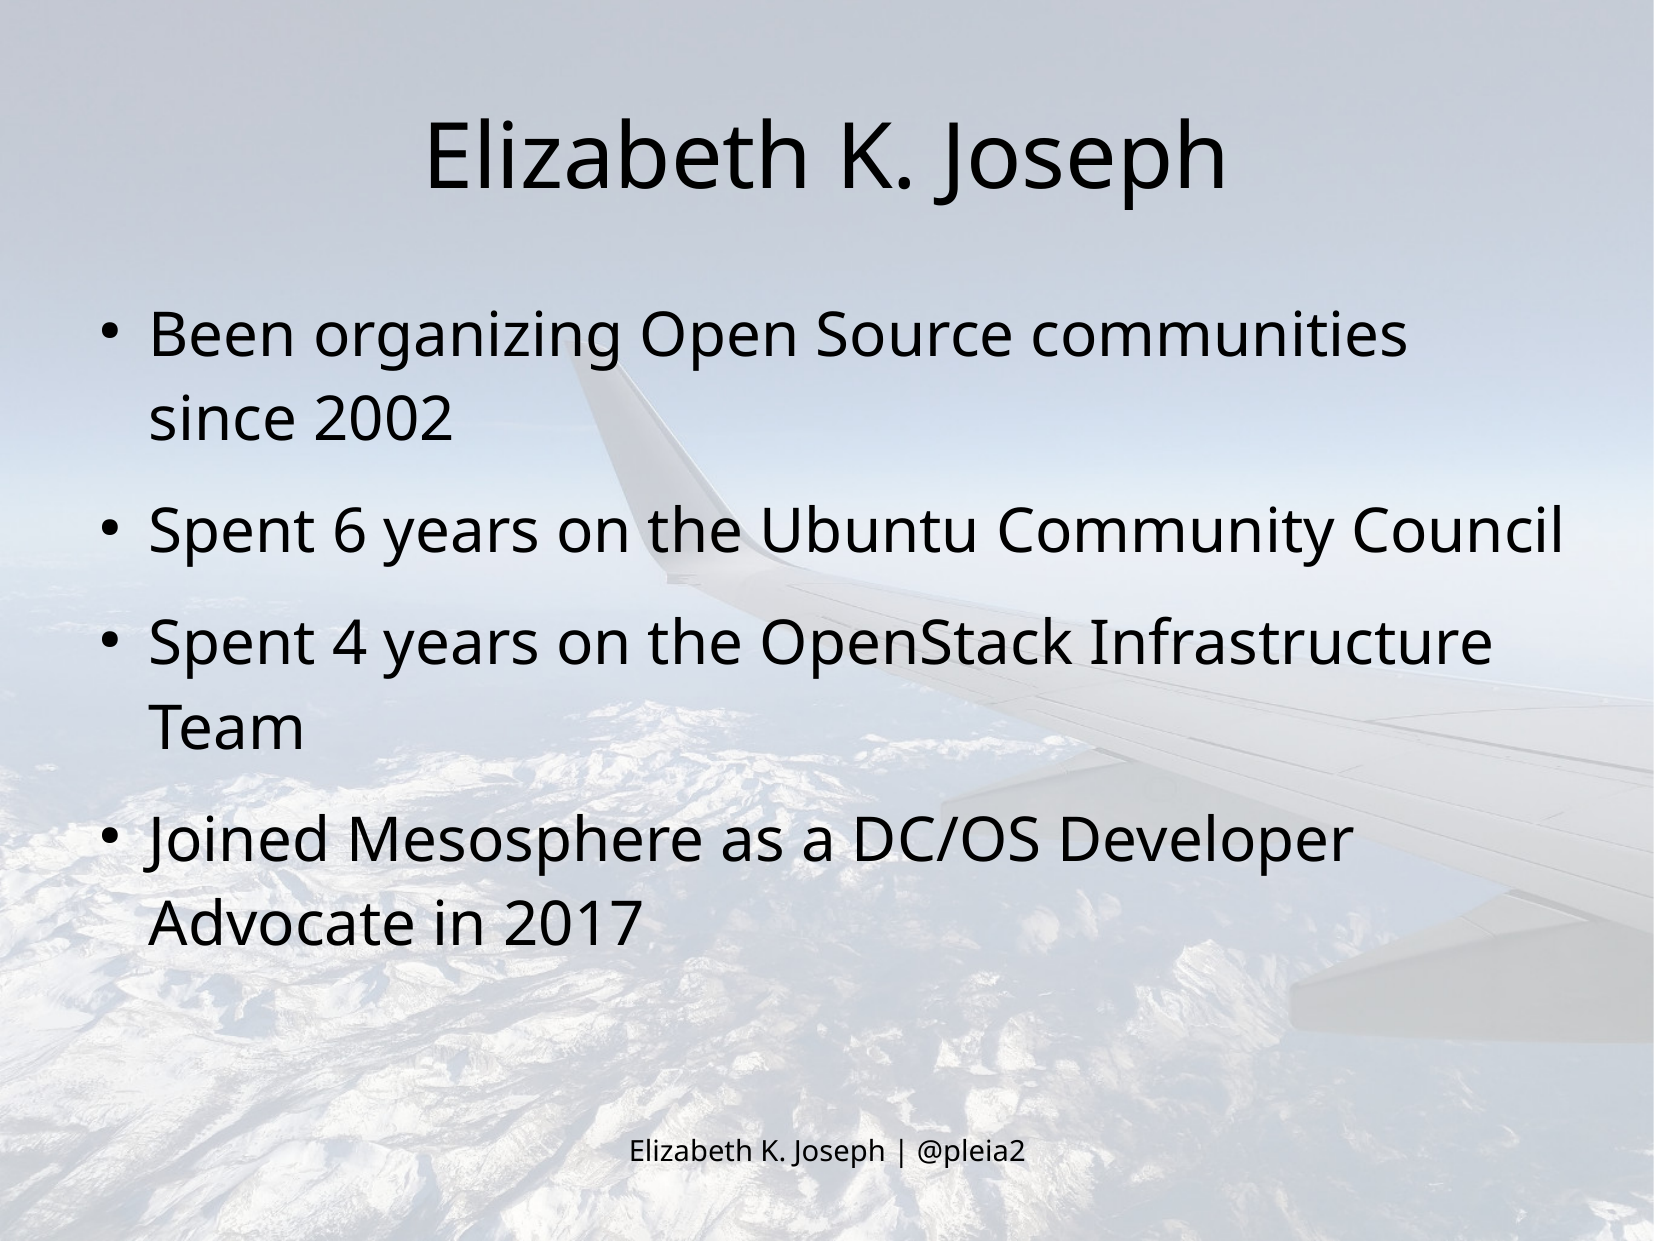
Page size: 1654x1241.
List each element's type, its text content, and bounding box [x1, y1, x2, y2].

list Been organizing Open Source communities since 2002 Spent 6 years on the Ubuntu Community Council Spent 4 years on the OpenStack Infrastructure Team Joined Mesosphere as a DC/OS Developer Advocate in 2017 [82, 290, 1571, 1010]
picture [0, 0, 1654, 1241]
title Elizabeth K. Joseph [82, 49, 1571, 257]
